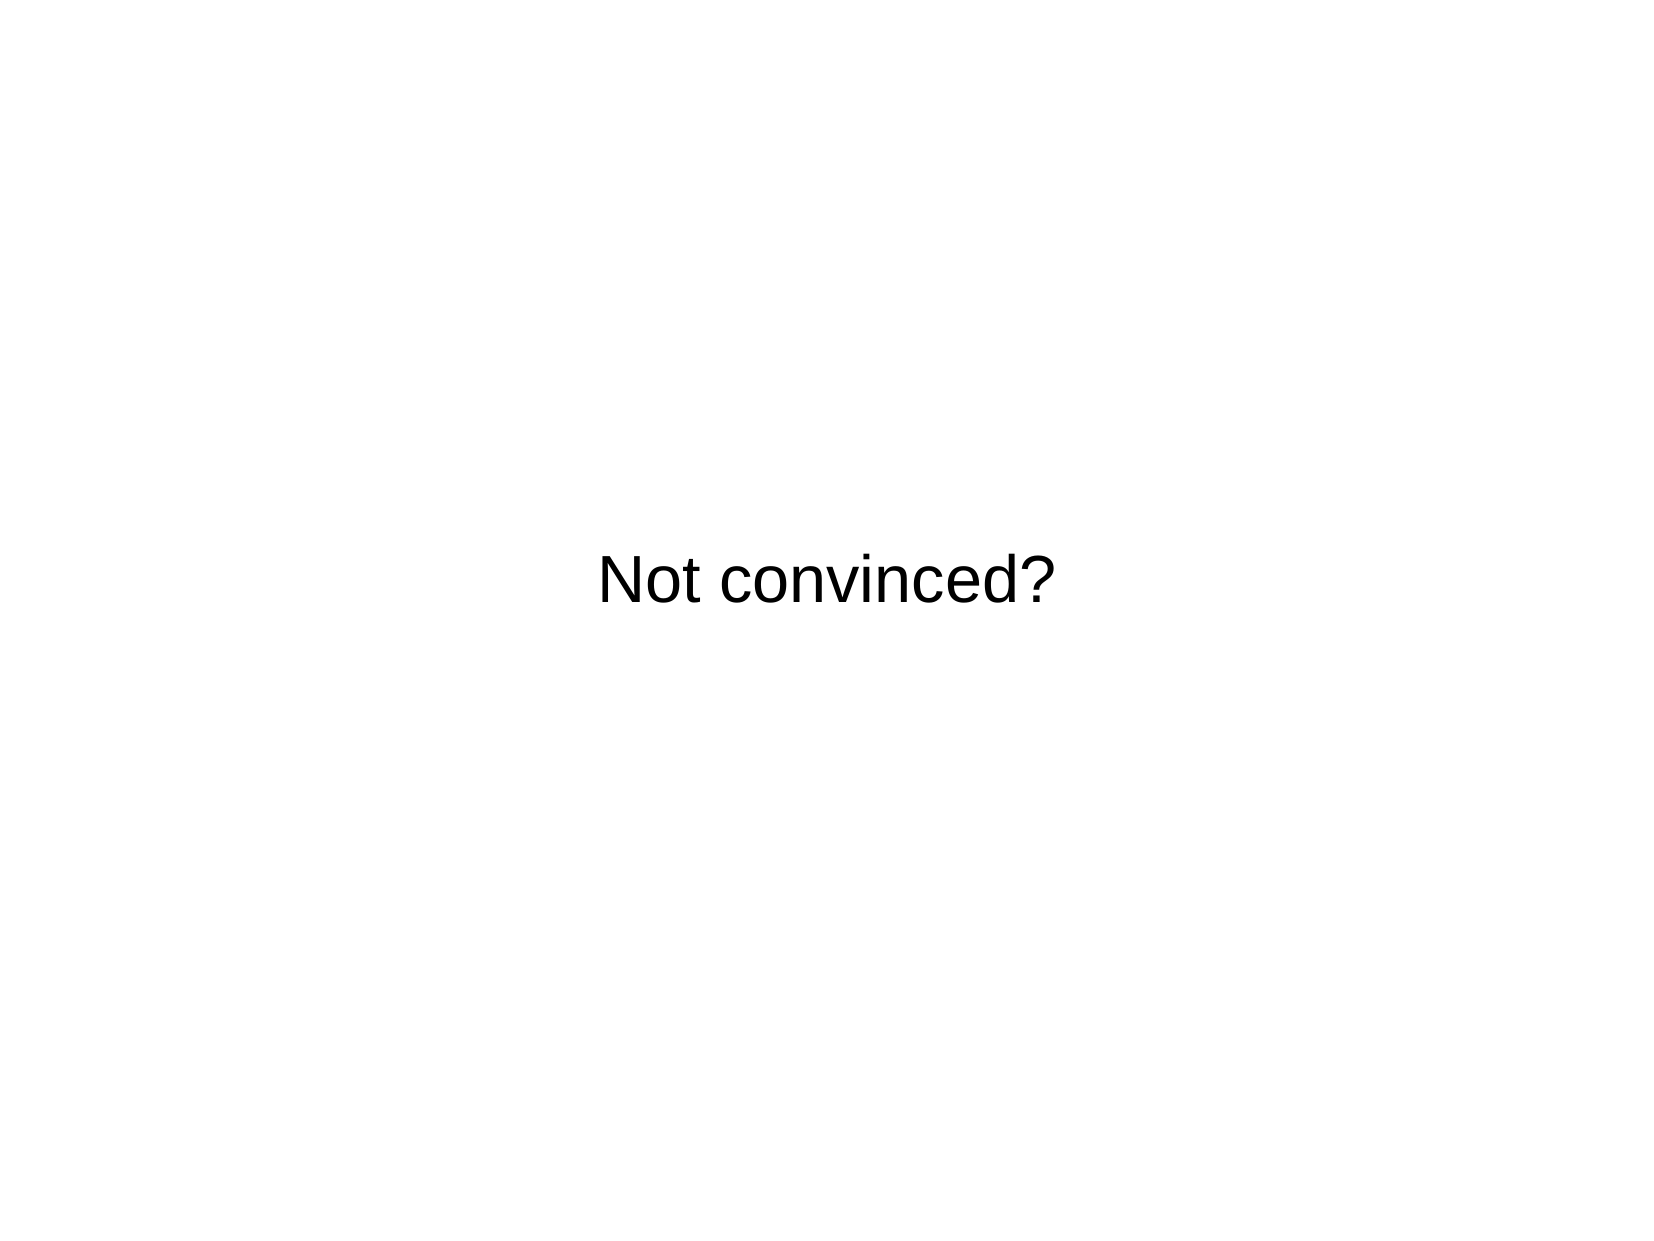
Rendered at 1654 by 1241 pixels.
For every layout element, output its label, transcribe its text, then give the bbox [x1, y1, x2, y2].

subtitle Not convinced? [82, 49, 1571, 1109]
